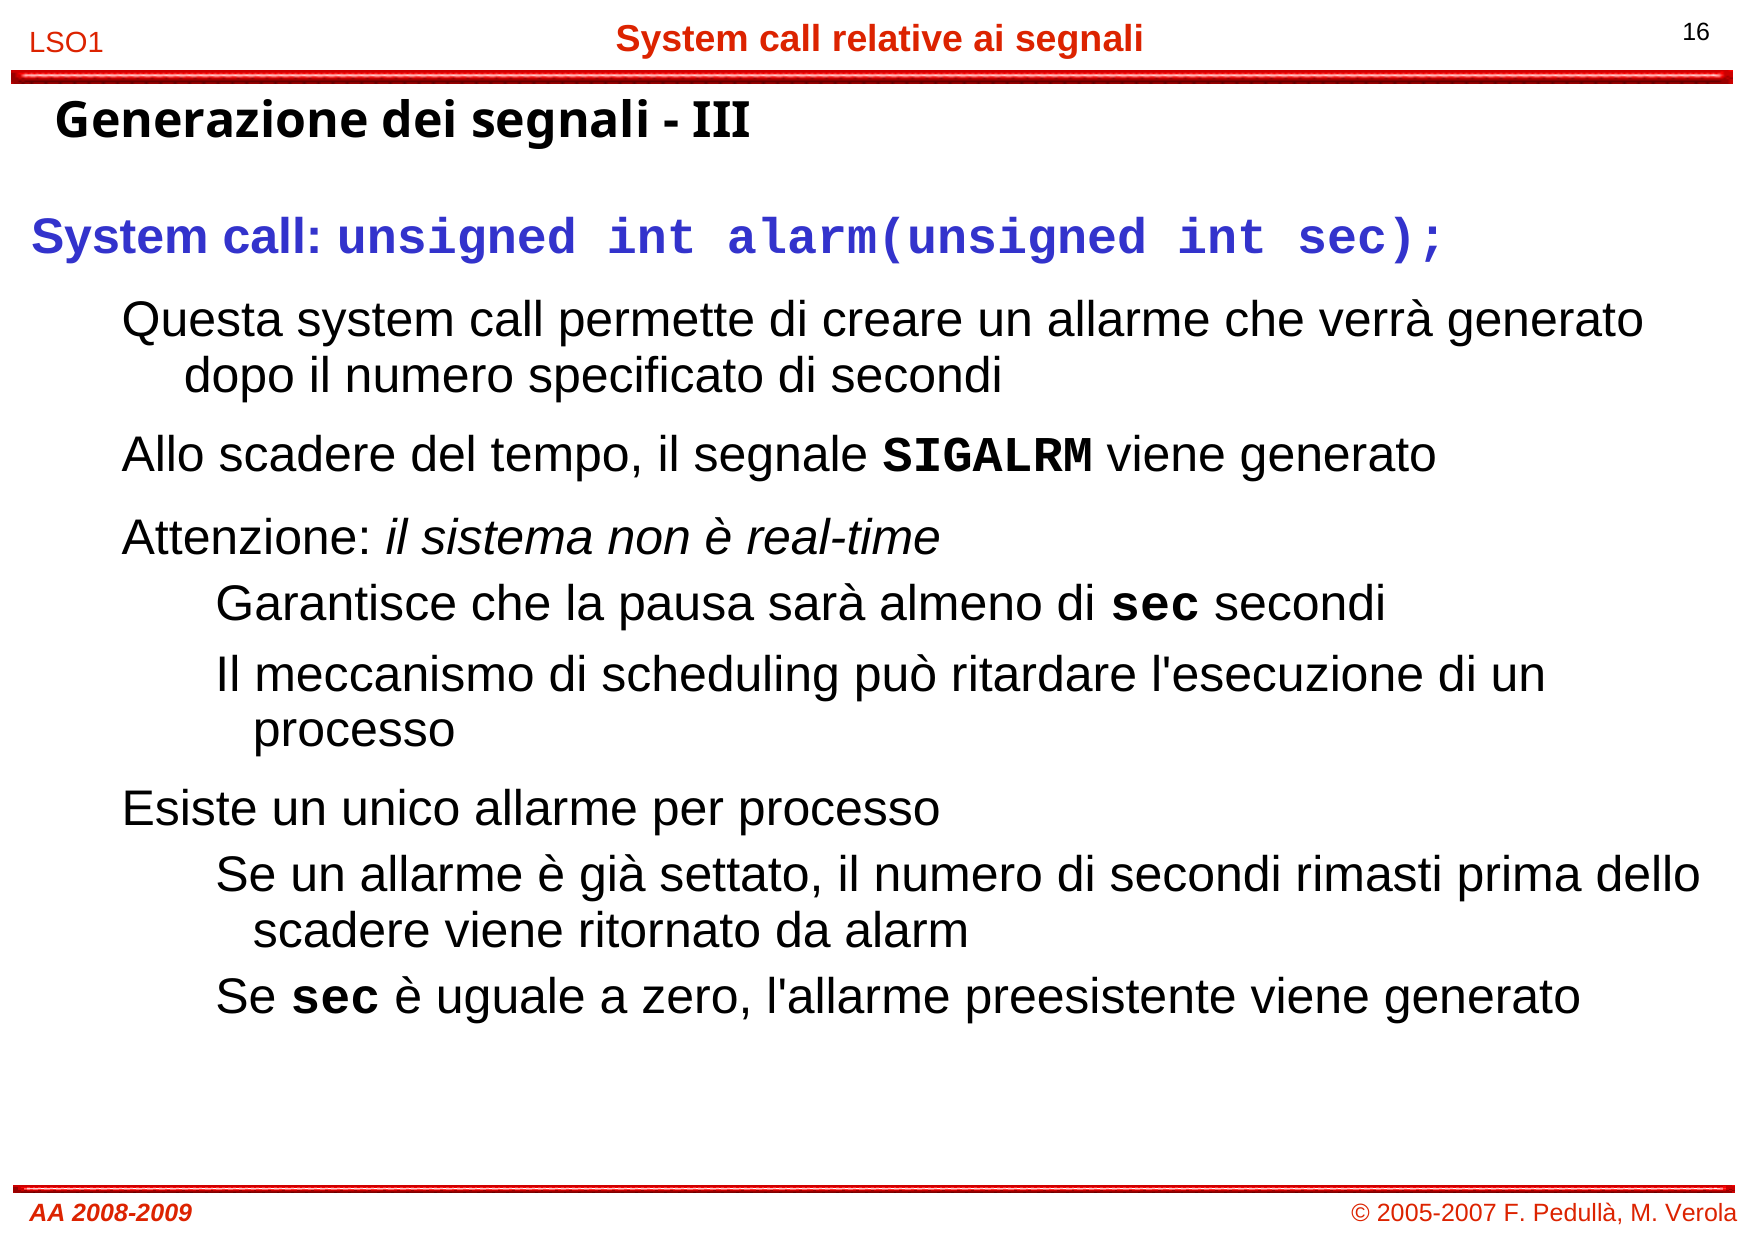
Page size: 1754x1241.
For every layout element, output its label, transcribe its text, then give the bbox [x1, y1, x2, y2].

picture [11, 70, 1733, 84]
list System call: unsigned int alarm(unsigned int sec); Questa system call permette di creare un allarme che verrà generato dopo il numero specificato di secondi Allo scadere del tempo, il segnale SIGALRM viene generato Attenzione: il sistema non è real-time Garantisce che la pausa sarà almeno di sec secondi Il meccanismo di scheduling può ritardare l'esecuzione di un processo Esiste un unico allarme per processo Se un allarme è già settato, il numero di secondi rimasti prima dello scadere viene ritornato da alarm Se sec è uguale a zero, l'allarme preesistente viene generato [13, 200, 1737, 1155]
title Generazione dei segnali - III [40, 72, 1714, 168]
picture [13, 1185, 1735, 1193]
